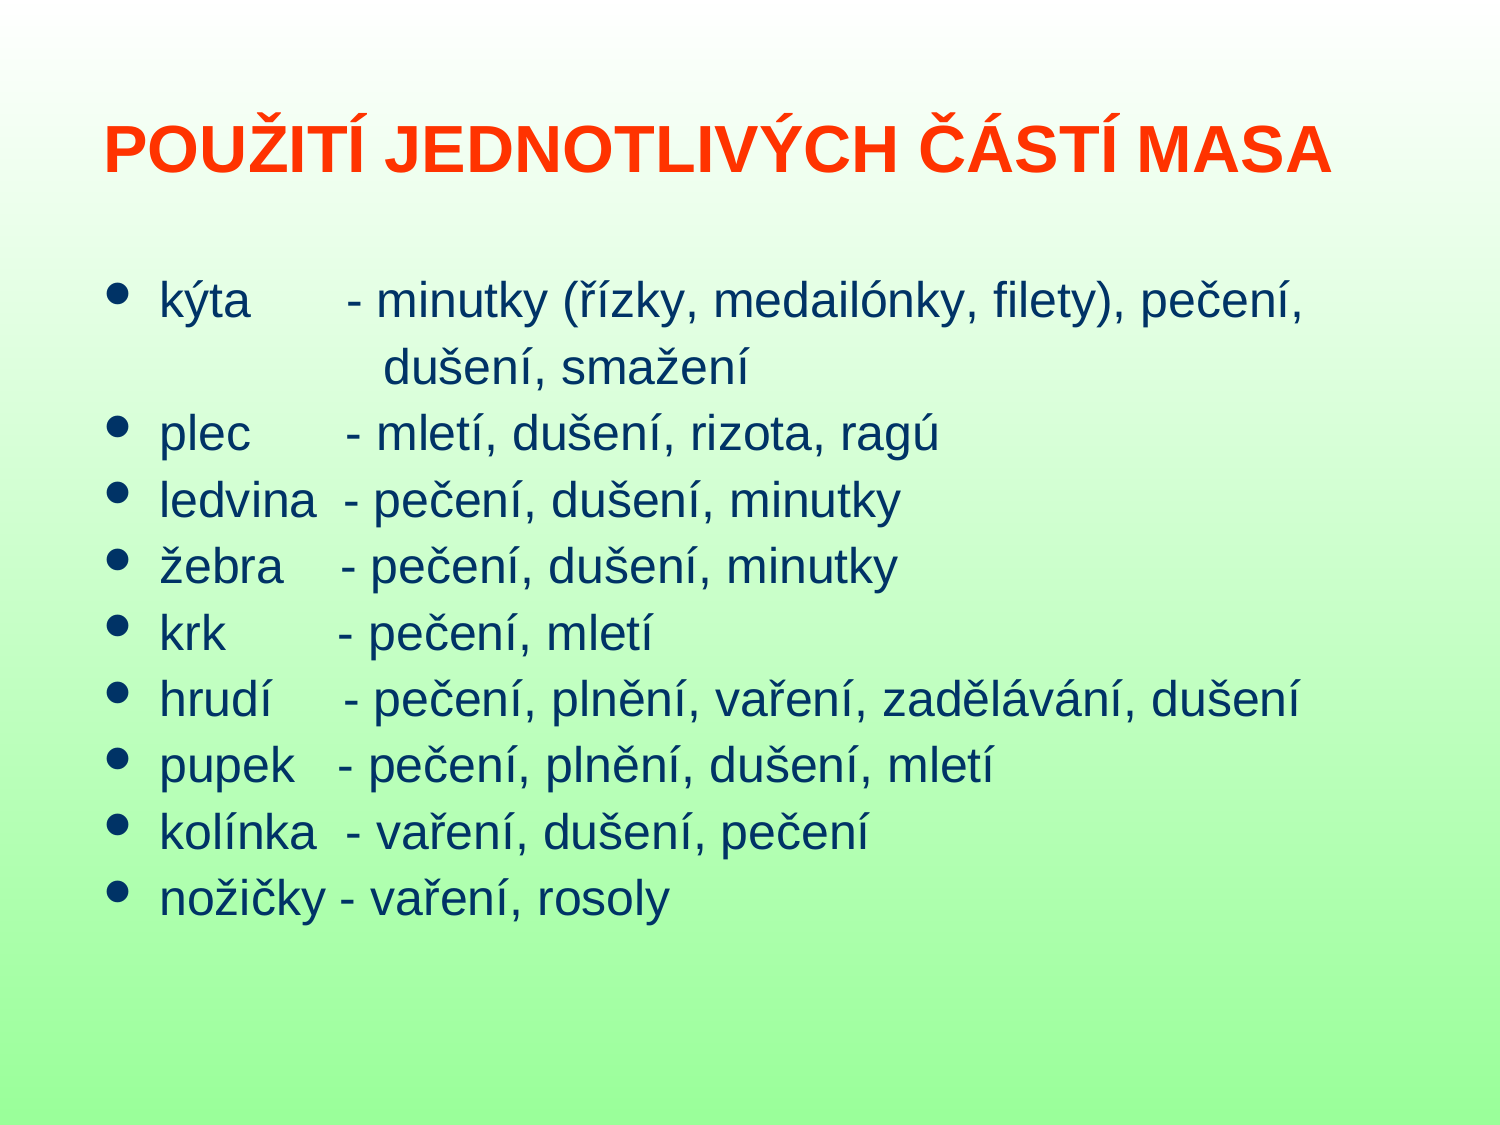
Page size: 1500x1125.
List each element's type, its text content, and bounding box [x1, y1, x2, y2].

title POUŽITÍ JEDNOTLIVÝCH ČÁSTÍ MASA [88, 30, 1365, 195]
list kýta - minutky (řízky, medailónky, filety), pečení, dušení, smažení plec - mletí, dušení, rizota, ragú ledvina - pečení, dušení, minutky žebra - pečení, dušení, minutky krk - pečení, mletí hrudí - pečení, plnění, vaření, zadělávání, dušení pupek - pečení, plnění, dušení, mletí kolínka - vaření, dušení, pečení nožičky - vaření, rosoly [88, 267, 1436, 963]
